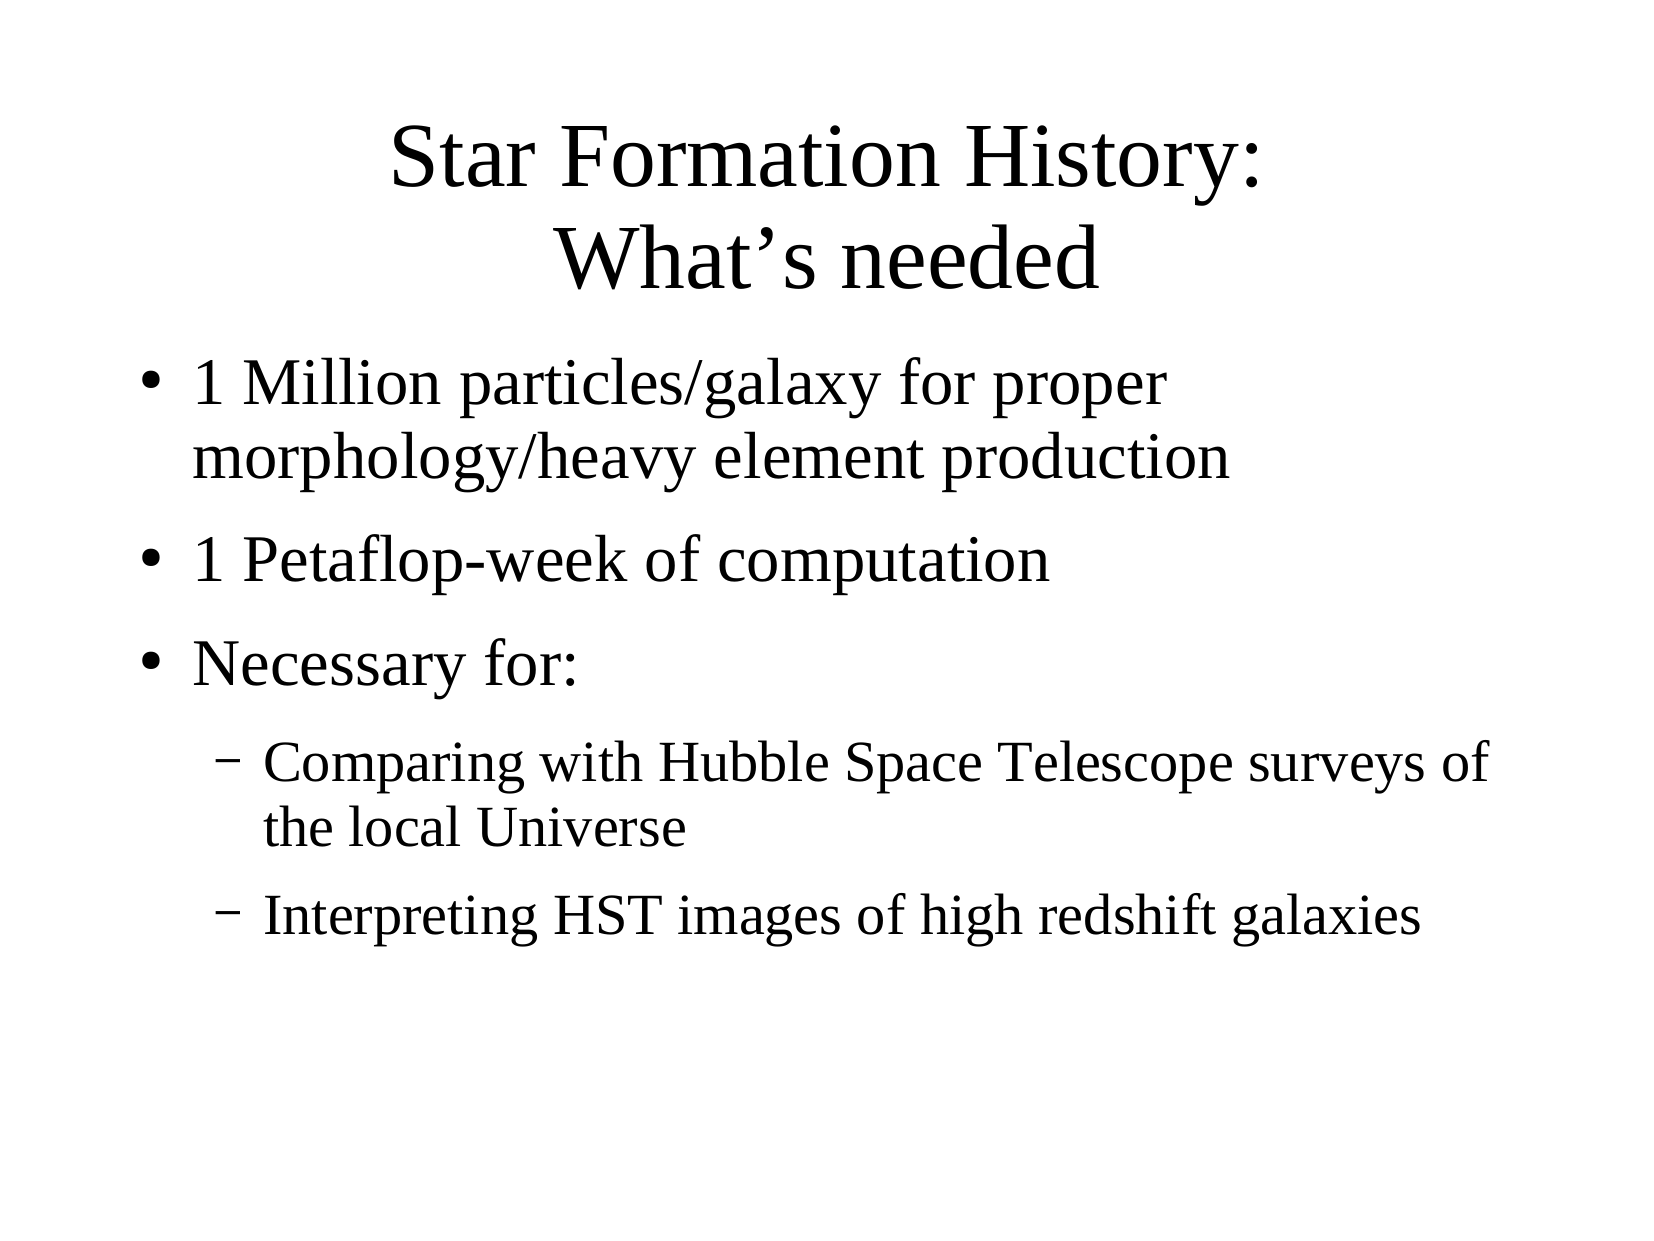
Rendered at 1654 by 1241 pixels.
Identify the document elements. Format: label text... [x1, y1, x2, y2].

list 1 Million particles/galaxy for proper morphology/heavy element production 1 Petaflop-week of computation Necessary for: Comparing with Hubble Space Telescope surveys of the local Universe Interpreting HST images of high redshift galaxies [121, 344, 1534, 1112]
title Star Formation History: What’s needed [121, 95, 1534, 318]
